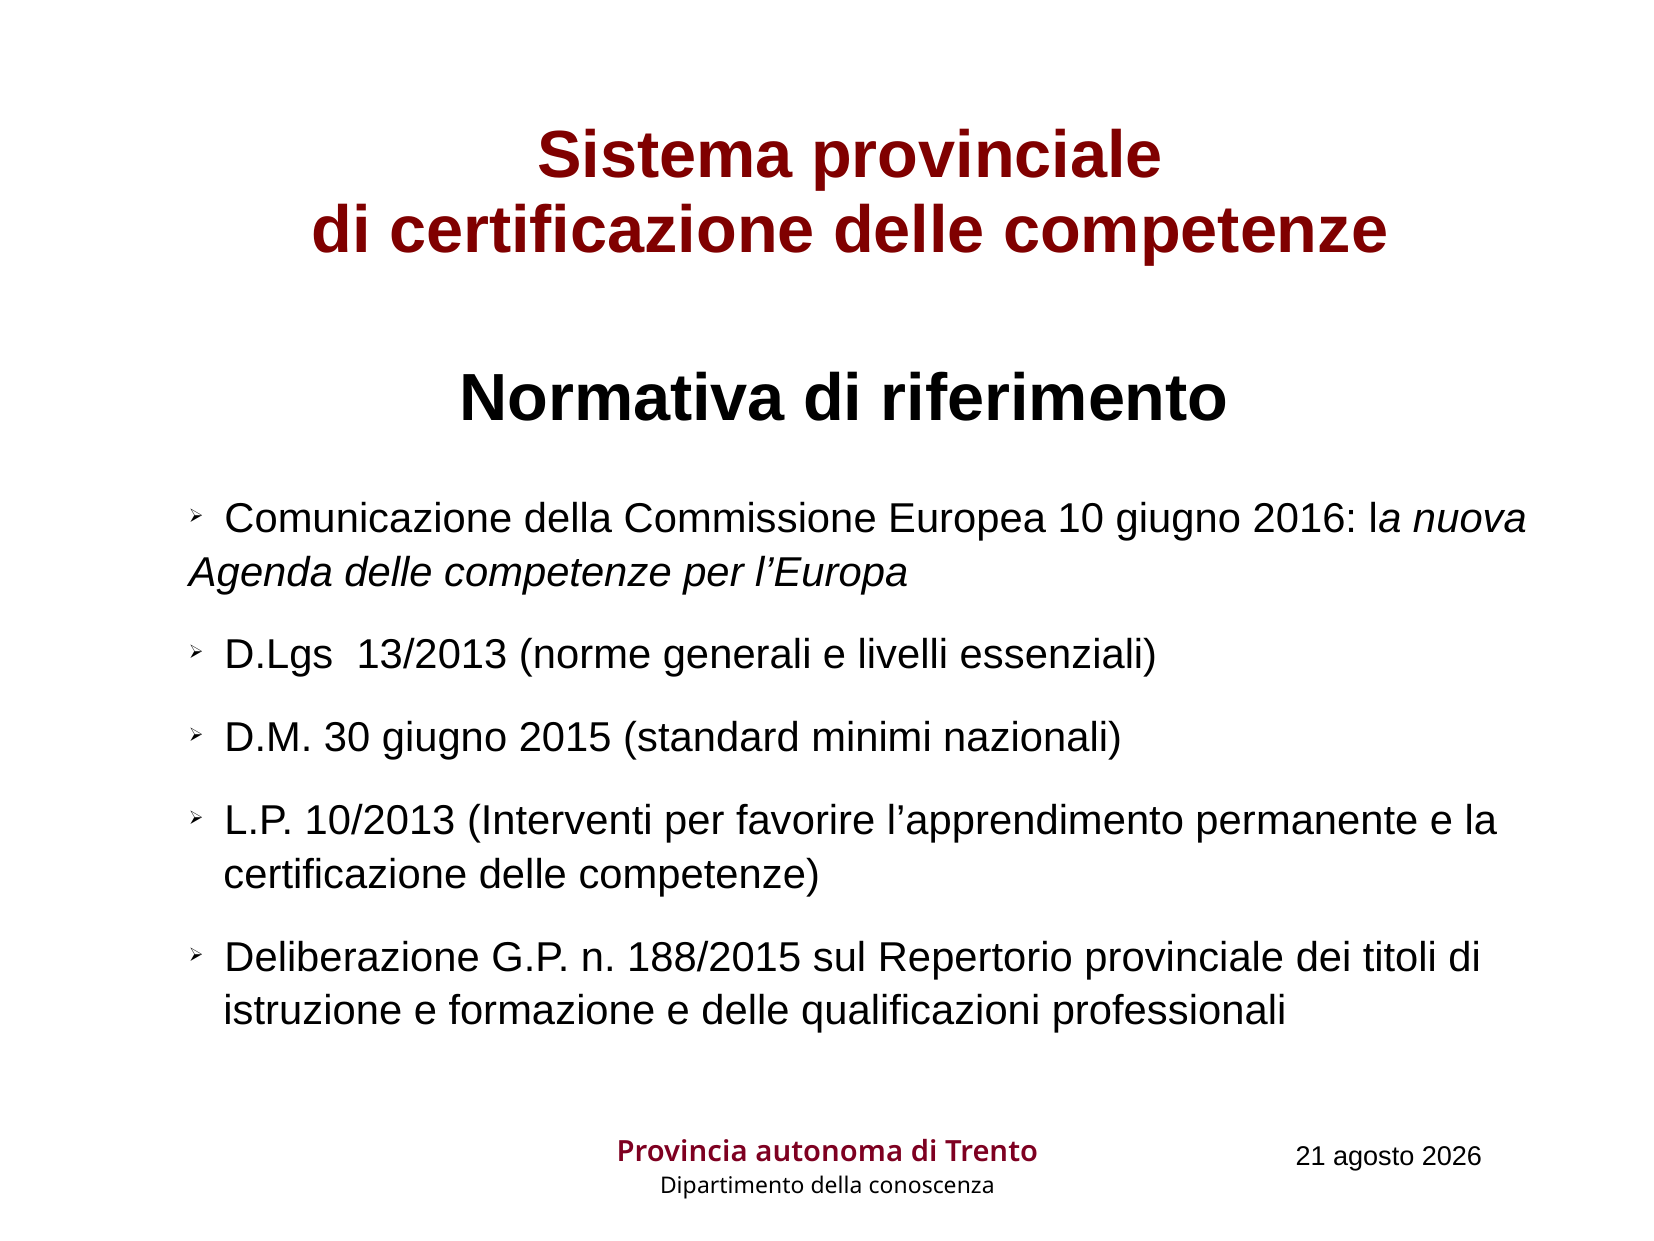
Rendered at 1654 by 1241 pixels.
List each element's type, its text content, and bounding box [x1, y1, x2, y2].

title Sistema provinciale di certificazione delle competenze [106, 88, 1595, 296]
text_box 15 dicembre 2016 [1280, 1133, 1527, 1179]
subtitle Normativa di riferimento Comunicazione della Commissione Europea 10 giugno 2016: la nuova Agenda delle competenze per l’Europa D.Lgs 13/2013 (norme generali e livelli essenziali) D.M. 30 giugno 2015 (standard minimi nazionali) L.P. 10/2013 (Interventi per favorire l’apprendimento permanente e la certificazione delle competenze) Deliberazione G.P. n. 188/2015 sul Repertorio provinciale dei titoli di istruzione e formazione e delle qualificazioni professionali [153, 330, 1536, 1063]
